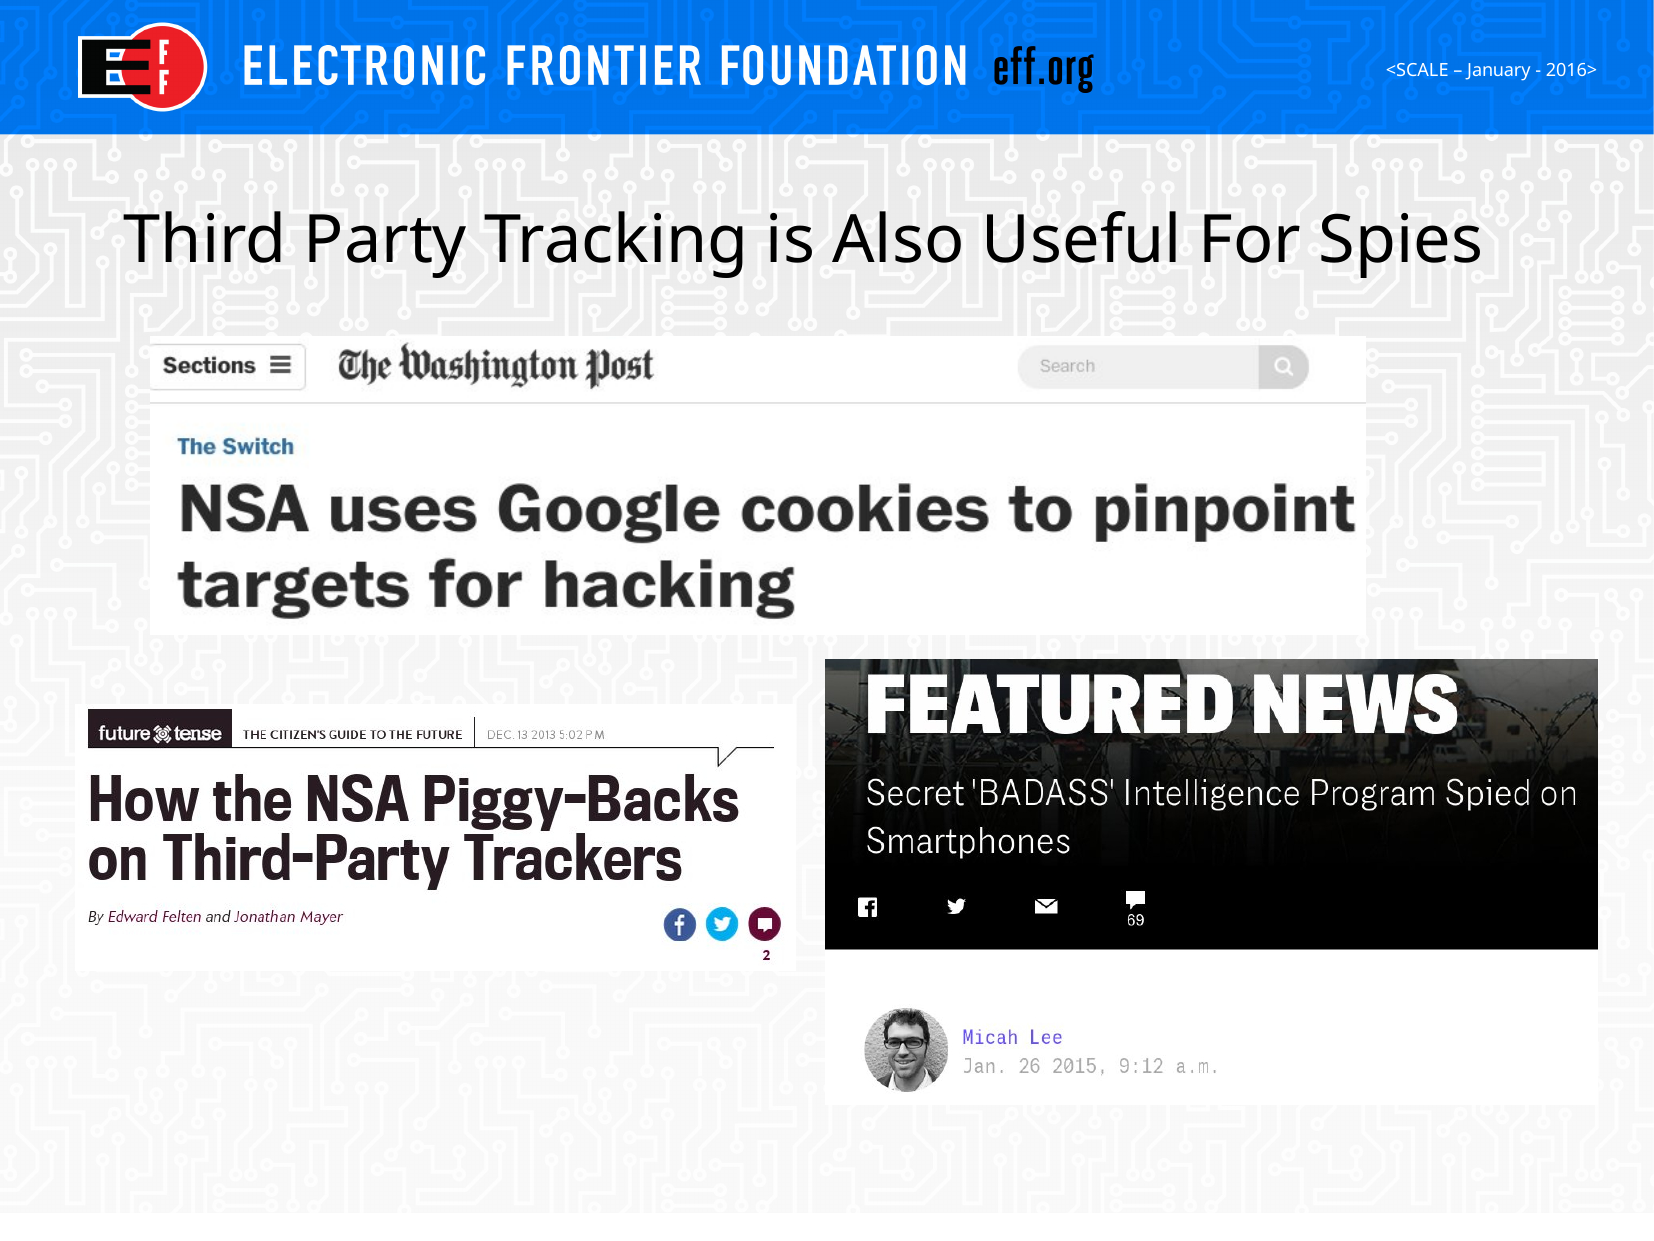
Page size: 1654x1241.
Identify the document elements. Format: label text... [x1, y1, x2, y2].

picture [0, 0, 1654, 1213]
title Third Party Tracking is Also Useful For Spies [124, 179, 1530, 386]
